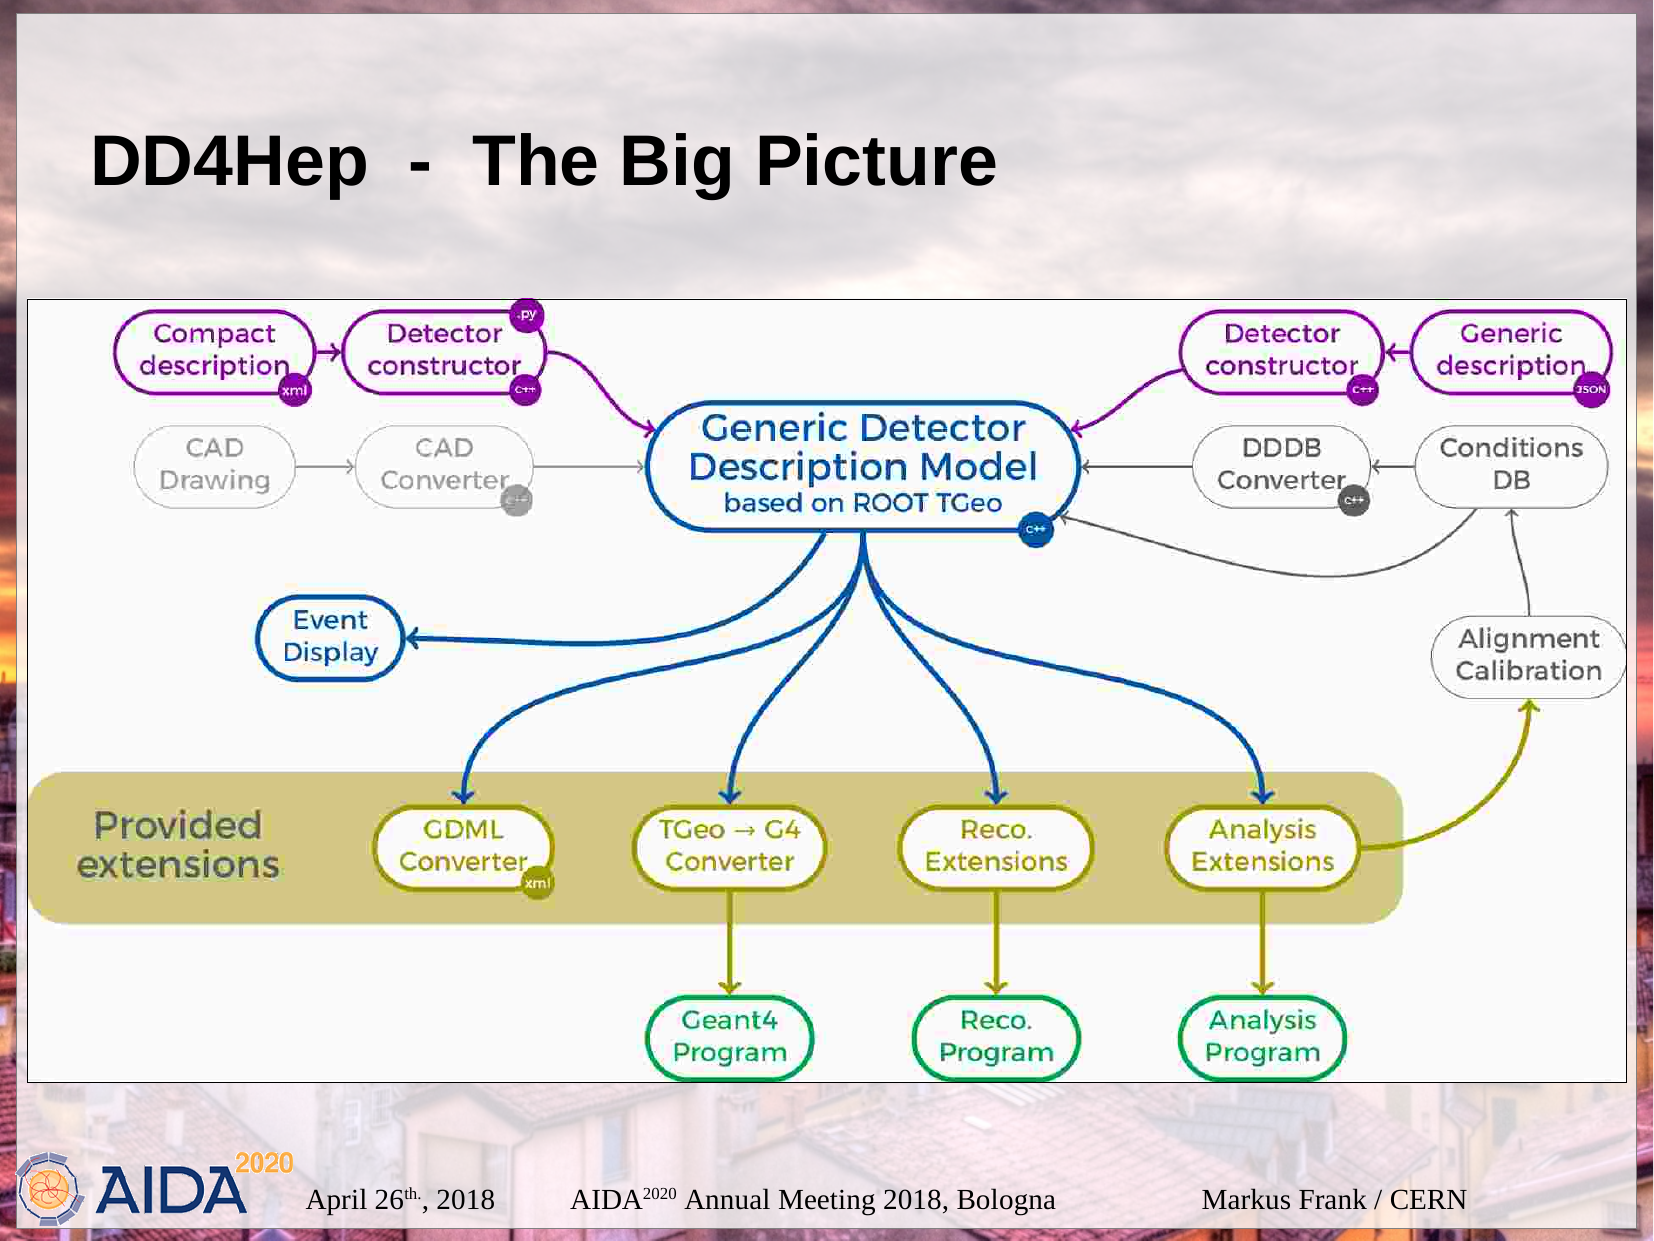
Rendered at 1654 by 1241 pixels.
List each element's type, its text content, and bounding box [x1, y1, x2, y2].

text_box DD4Hep - The Big Picture [89, 120, 1085, 206]
picture [0, 0, 1654, 1241]
